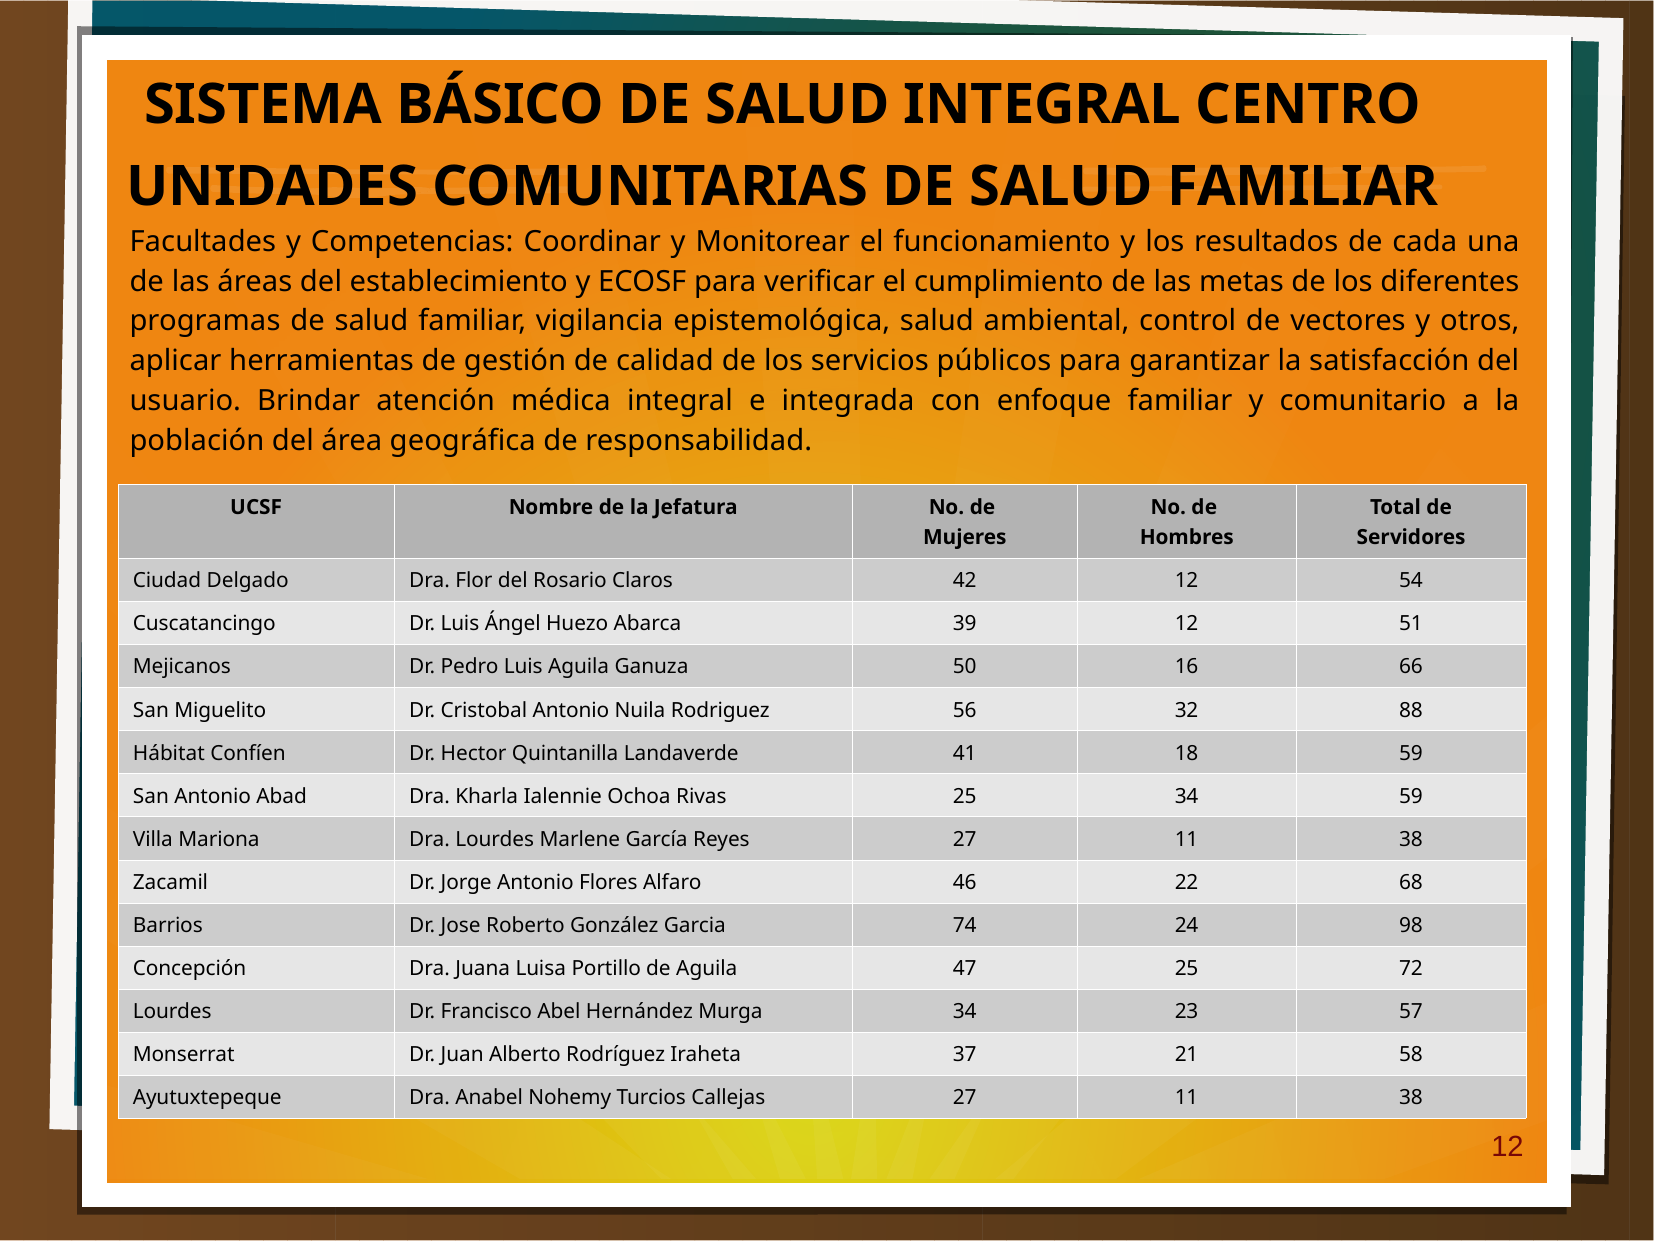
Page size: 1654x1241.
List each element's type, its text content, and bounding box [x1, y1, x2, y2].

table_cell 57 [1297, 990, 1526, 1032]
table_cell 25 [1078, 947, 1296, 989]
table_cell 38 [1297, 1076, 1526, 1118]
table_cell 32 [1078, 688, 1296, 730]
table_cell 39 [853, 602, 1077, 644]
table_cell 34 [1078, 774, 1296, 816]
table_cell Cuscatancingo [119, 602, 394, 644]
table_cell 46 [853, 861, 1077, 903]
table_cell Concepción [119, 947, 394, 989]
table_cell 88 [1297, 688, 1526, 730]
table_cell Lourdes [119, 990, 394, 1032]
table_cell 50 [853, 645, 1077, 687]
text_box Facultades y Competencias: Coordinar y Monitorear el funcionamiento y los resultados de cada una de las áreas del establecimiento y ECOSF para verificar el cumplimiento de las metas de los diferentes programas de salud familiar, vigilancia epistemológica, salud ambiental, control de vectores y otros, aplicar herramientas de gestión de calidad de los servicios públicos para garantizar la satisfacción del usuario. Brindar atención médica integral e integrada con enfoque familiar y comunitario a la población del área geográfica de responsabilidad. [114, 212, 1536, 468]
table_cell San Miguelito [119, 688, 394, 730]
table_cell 12 [1078, 559, 1296, 601]
table_cell 72 [1297, 947, 1526, 989]
table_cell 25 [853, 774, 1077, 816]
table_cell 23 [1078, 990, 1296, 1032]
table_cell 21 [1078, 1033, 1296, 1075]
table_cell Dra. Flor del Rosario Claros [395, 559, 852, 601]
table_cell 22 [1078, 861, 1296, 903]
table_cell 47 [853, 947, 1077, 989]
table_cell Villa Mariona [119, 817, 394, 860]
table_cell 38 [1297, 817, 1526, 860]
table_cell 58 [1297, 1033, 1526, 1075]
table_cell 41 [853, 731, 1077, 773]
table_cell 68 [1297, 861, 1526, 903]
table_cell 59 [1297, 774, 1526, 816]
table_cell 56 [853, 688, 1077, 730]
table_cell Dra. Lourdes Marlene García Reyes [395, 817, 852, 860]
table_cell San Antonio Abad [119, 774, 394, 816]
table_cell Hábitat Confíen [119, 731, 394, 773]
table_cell 11 [1078, 817, 1296, 860]
table_header No. de Mujeres [853, 485, 1077, 558]
table_cell Dr. Jorge Antonio Flores Alfaro [395, 861, 852, 903]
title SISTEMA BÁSICO DE SALUD INTEGRAL CENTRO UNIDADES COMUNITARIAS DE SALUD FAMILIAR [118, 51, 1447, 212]
table_cell 98 [1297, 904, 1526, 946]
table_header Total de Servidores [1297, 485, 1526, 558]
table_cell 42 [853, 559, 1077, 601]
table_cell Dr. Pedro Luis Aguila Ganuza [395, 645, 852, 687]
table_header No. de Hombres [1078, 485, 1296, 558]
table_cell Dr. Francisco Abel Hernández Murga [395, 990, 852, 1032]
table_cell Dra. Juana Luisa Portillo de Aguila [395, 947, 852, 989]
table_cell Mejicanos [119, 645, 394, 687]
table_cell Dr. Cristobal Antonio Nuila Rodriguez [395, 688, 852, 730]
table_cell Dra. Kharla Ialennie Ochoa Rivas [395, 774, 852, 816]
table_cell 59 [1297, 731, 1526, 773]
table_cell 18 [1078, 731, 1296, 773]
table_cell 24 [1078, 904, 1296, 946]
table_cell 27 [853, 1076, 1077, 1118]
table_cell 11 [1078, 1076, 1296, 1118]
table_cell Barrios [119, 904, 394, 946]
table_cell 34 [853, 990, 1077, 1032]
table_header Nombre de la Jefatura [395, 485, 852, 558]
table_cell 16 [1078, 645, 1296, 687]
table_cell 12 [1078, 602, 1296, 644]
table_cell Ayutuxtepeque [119, 1076, 394, 1118]
table_cell 74 [853, 904, 1077, 946]
table_cell 27 [853, 817, 1077, 860]
table_cell Dr. Juan Alberto Rodríguez Iraheta [395, 1033, 852, 1075]
table_cell Monserrat [119, 1033, 394, 1075]
table_cell 54 [1297, 559, 1526, 601]
table_cell Dr. Hector Quintanilla Landaverde [395, 731, 852, 773]
table_cell Dra. Anabel Nohemy Turcios Callejas [395, 1076, 852, 1118]
table_cell Zacamil [119, 861, 394, 903]
table_cell Dr. Jose Roberto González Garcia [395, 904, 852, 946]
table_cell 51 [1297, 602, 1526, 644]
table_cell 37 [853, 1033, 1077, 1075]
table_header UCSF [119, 485, 394, 558]
table_cell Dr. Luis Ángel Huezo Abarca [395, 602, 852, 644]
table_cell Ciudad Delgado [119, 559, 394, 601]
text_box [94, 346, 1583, 974]
table_cell 66 [1297, 645, 1526, 687]
